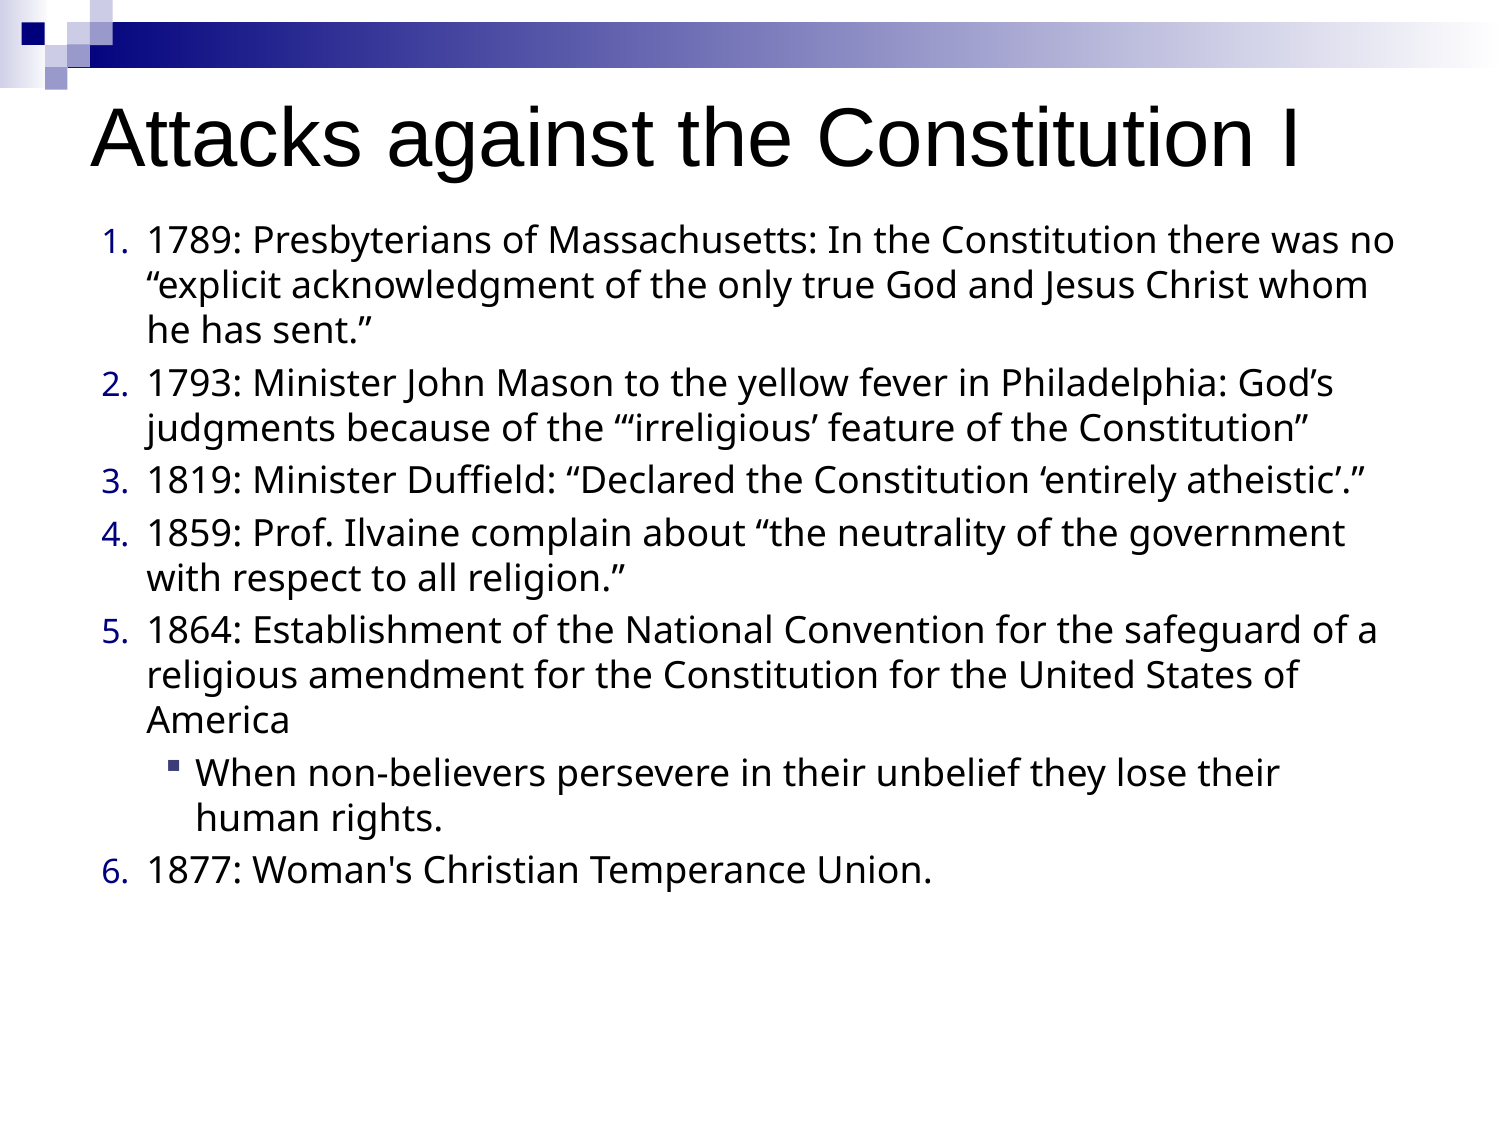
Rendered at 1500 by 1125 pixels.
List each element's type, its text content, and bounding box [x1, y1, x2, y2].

list 1789: Presbyterians of Massachusetts: In the Constitution there was no “explicit acknowledgment of the only true God and Jesus Christ whom he has sent.” 1793: Minister John Mason to the yellow fever in Philadelphia: God’s judgments because of the “‘irreligious’ feature of the Constitution” 1819: Minister Duffield: “Declared the Constitution ‘entirely atheistic’.” 1859: Prof. Ilvaine complain about “the neutrality of the government with respect to all religion.” 1864: Establishment of the National Convention for the safeguard of a religious amendment for the Constitution for the United States of America When non-believers persevere in their unbelief they lose their human rights. 1877: Woman's Christian Temperance Union. [75, 208, 1425, 1047]
title Attacks against the Constitution I [75, 66, 1425, 200]
